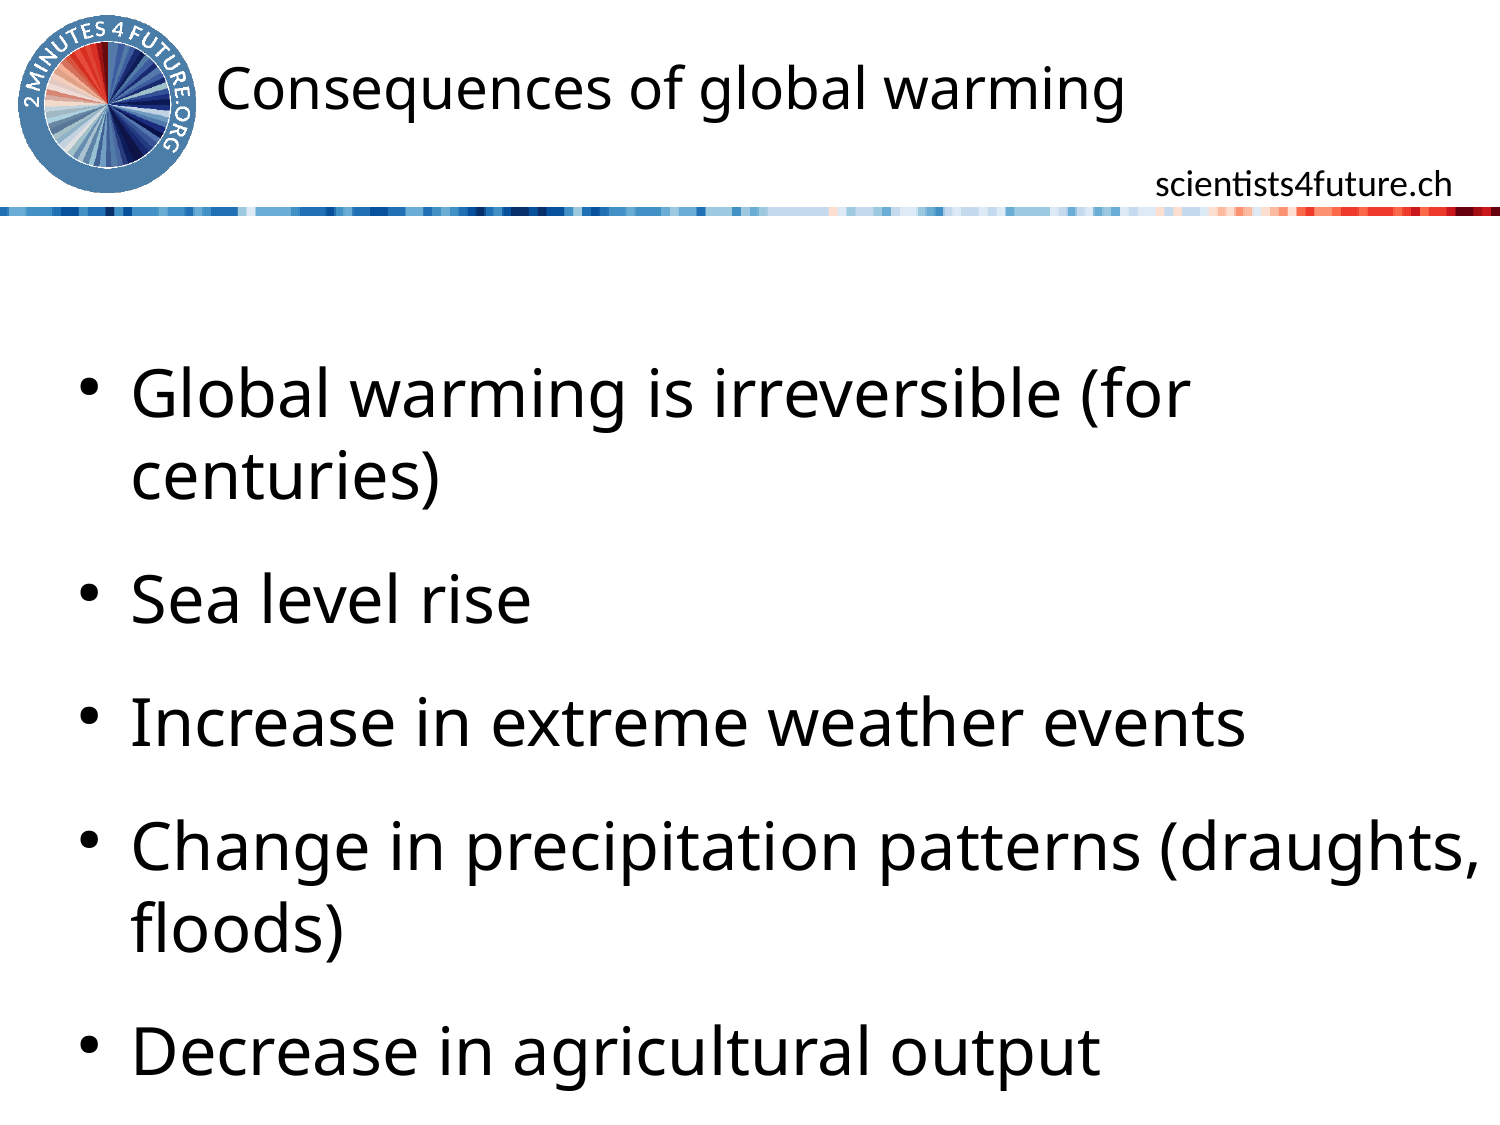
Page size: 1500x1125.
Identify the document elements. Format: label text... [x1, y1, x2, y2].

text_box Global warming is irreversible (for centuries) Sea level rise Increase in extreme weather events Change in precipitation patterns (draughts, floods) Decrease in agricultural output Heat waves [45, 345, 1500, 991]
text_box Consequences of global warming [200, 51, 1455, 157]
picture [18, 15, 196, 193]
picture [0, 207, 1500, 216]
